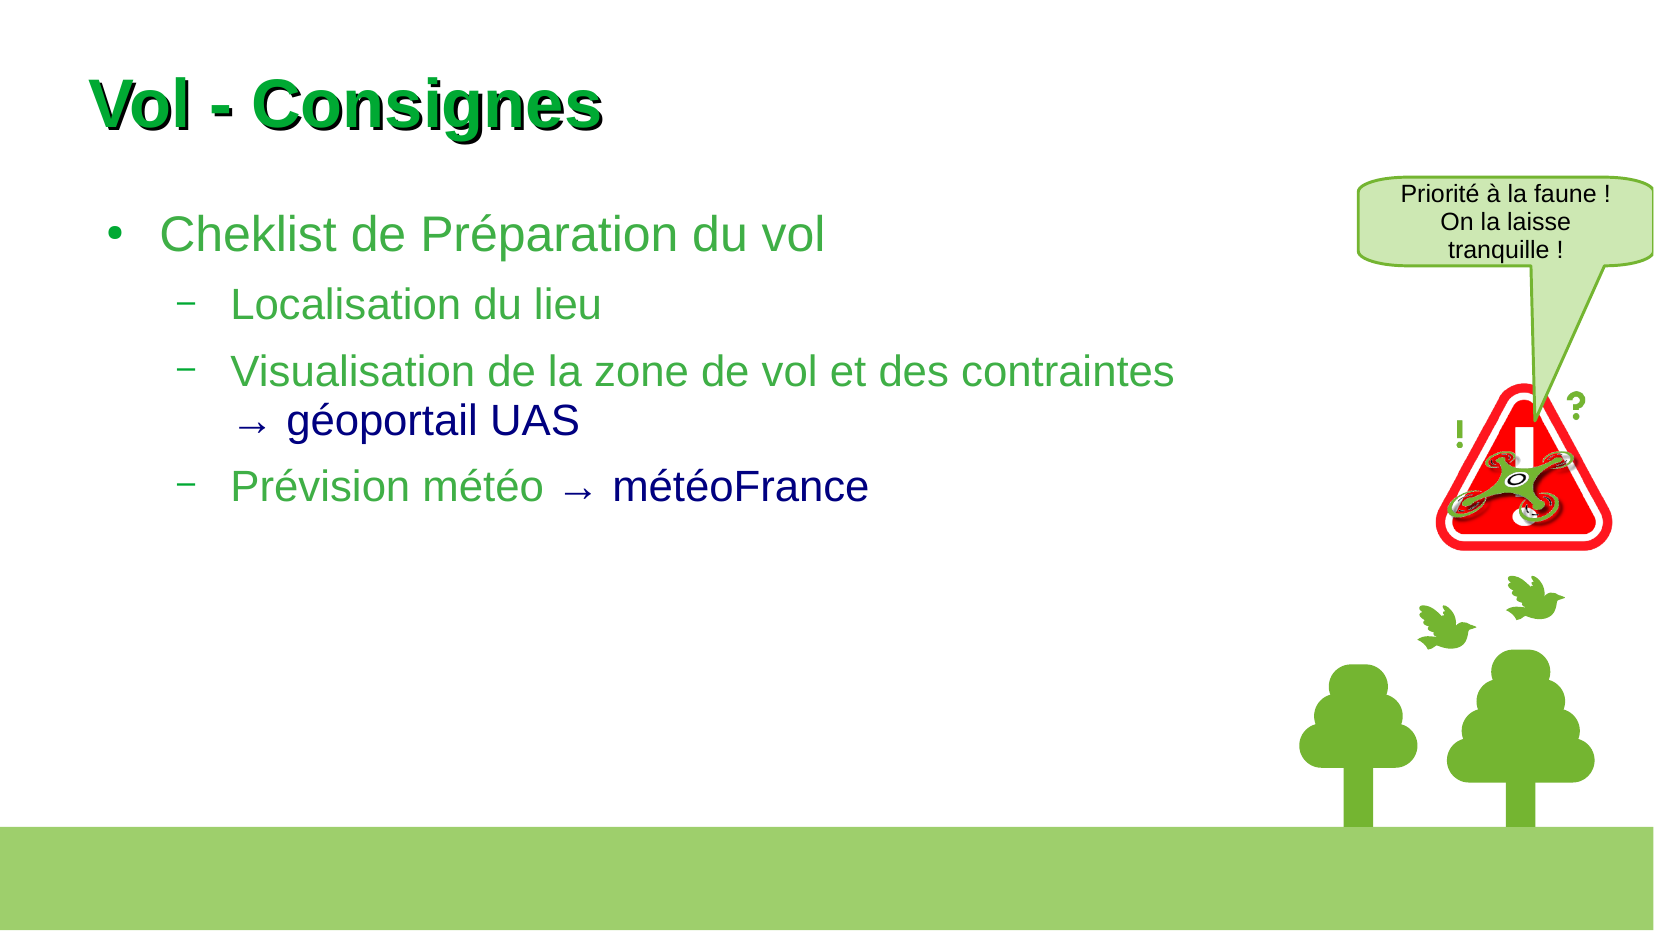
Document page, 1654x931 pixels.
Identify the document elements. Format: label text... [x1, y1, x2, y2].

picture [1416, 354, 1625, 568]
list Cheklist de Préparation du vol Localisation du lieu Visualisation de la zone de vol et des contraintes → géoportail UAS Prévision météo → météoFrance [88, 206, 1329, 739]
title Vol - Consignes [88, 29, 1565, 178]
text_box Priorité à la faune ! On la laisse tranquille ! [1358, 177, 1654, 421]
